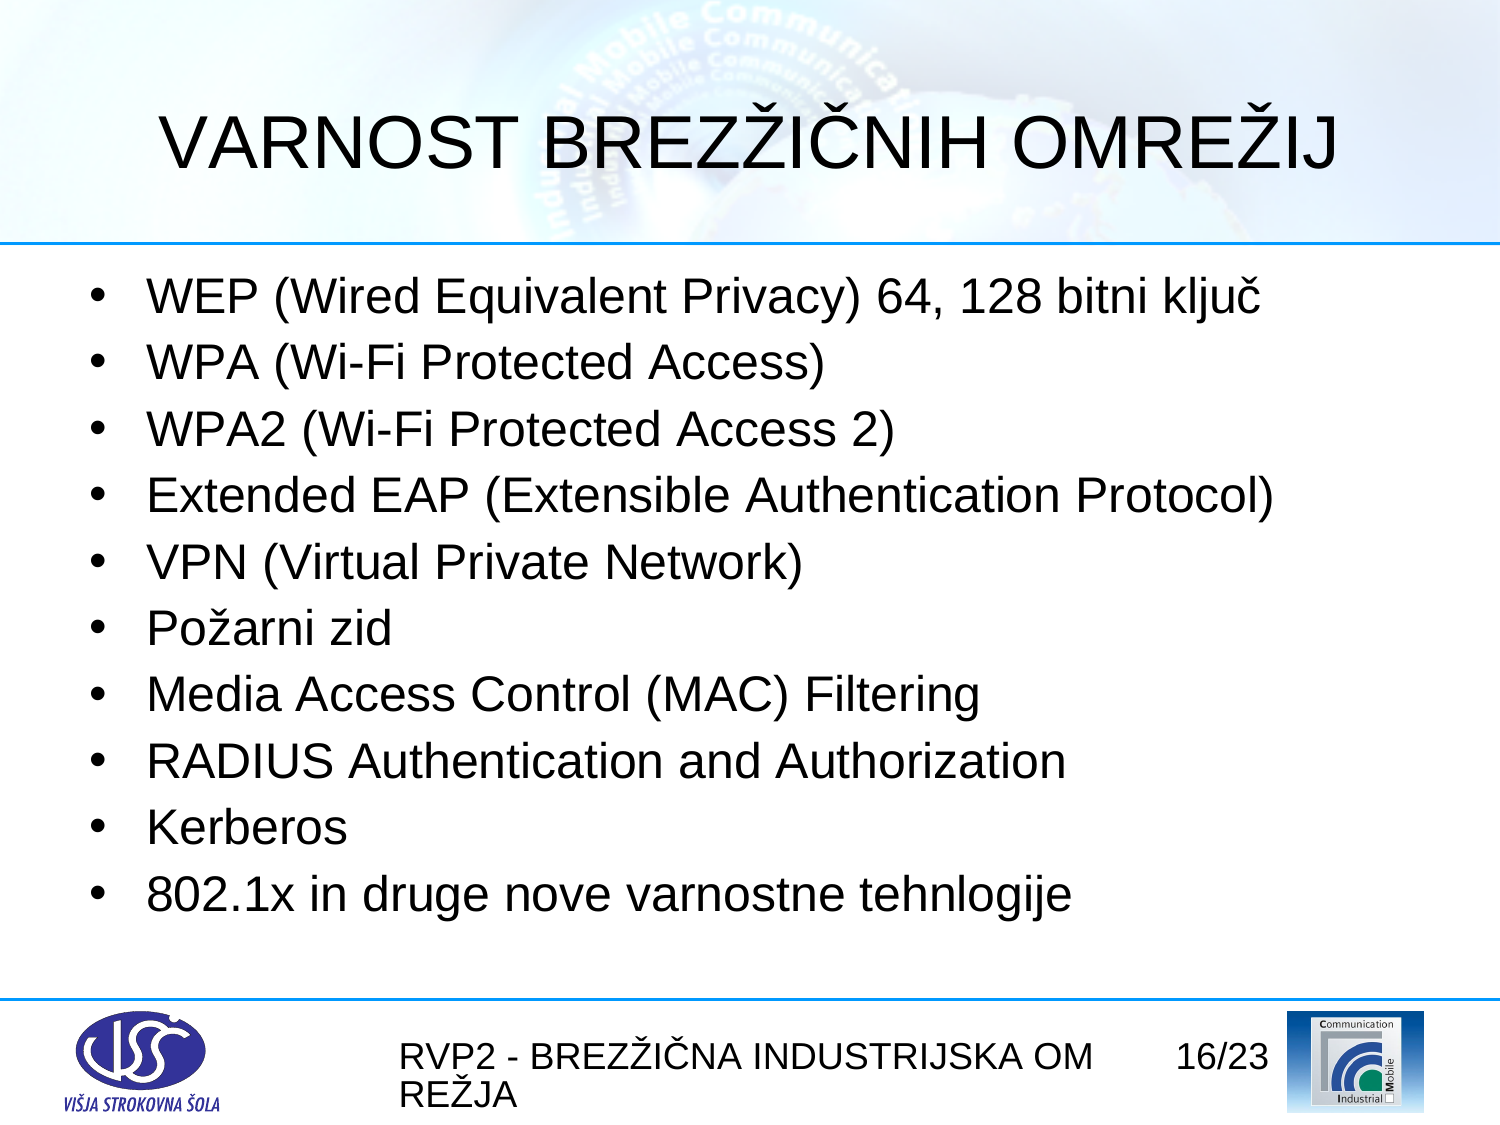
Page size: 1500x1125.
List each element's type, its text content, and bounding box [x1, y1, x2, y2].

picture [1287, 1011, 1424, 1113]
title VARNOST BREZŽIČNIH OMREŽIJ [75, 45, 1426, 233]
list WEP (Wired Equivalent Privacy) 64, 128 bitni ključ WPA (Wi-Fi Protected Access) WPA2 (Wi-Fi Protected Access 2) Extended EAP (Extensible Authentication Protocol) VPN (Virtual Private Network) Požarni zid Media Access Control (MAC) Filtering RADIUS Authentication and Authorization Kerberos 802.1x in druge nove varnostne tehnlogije [75, 262, 1426, 1006]
